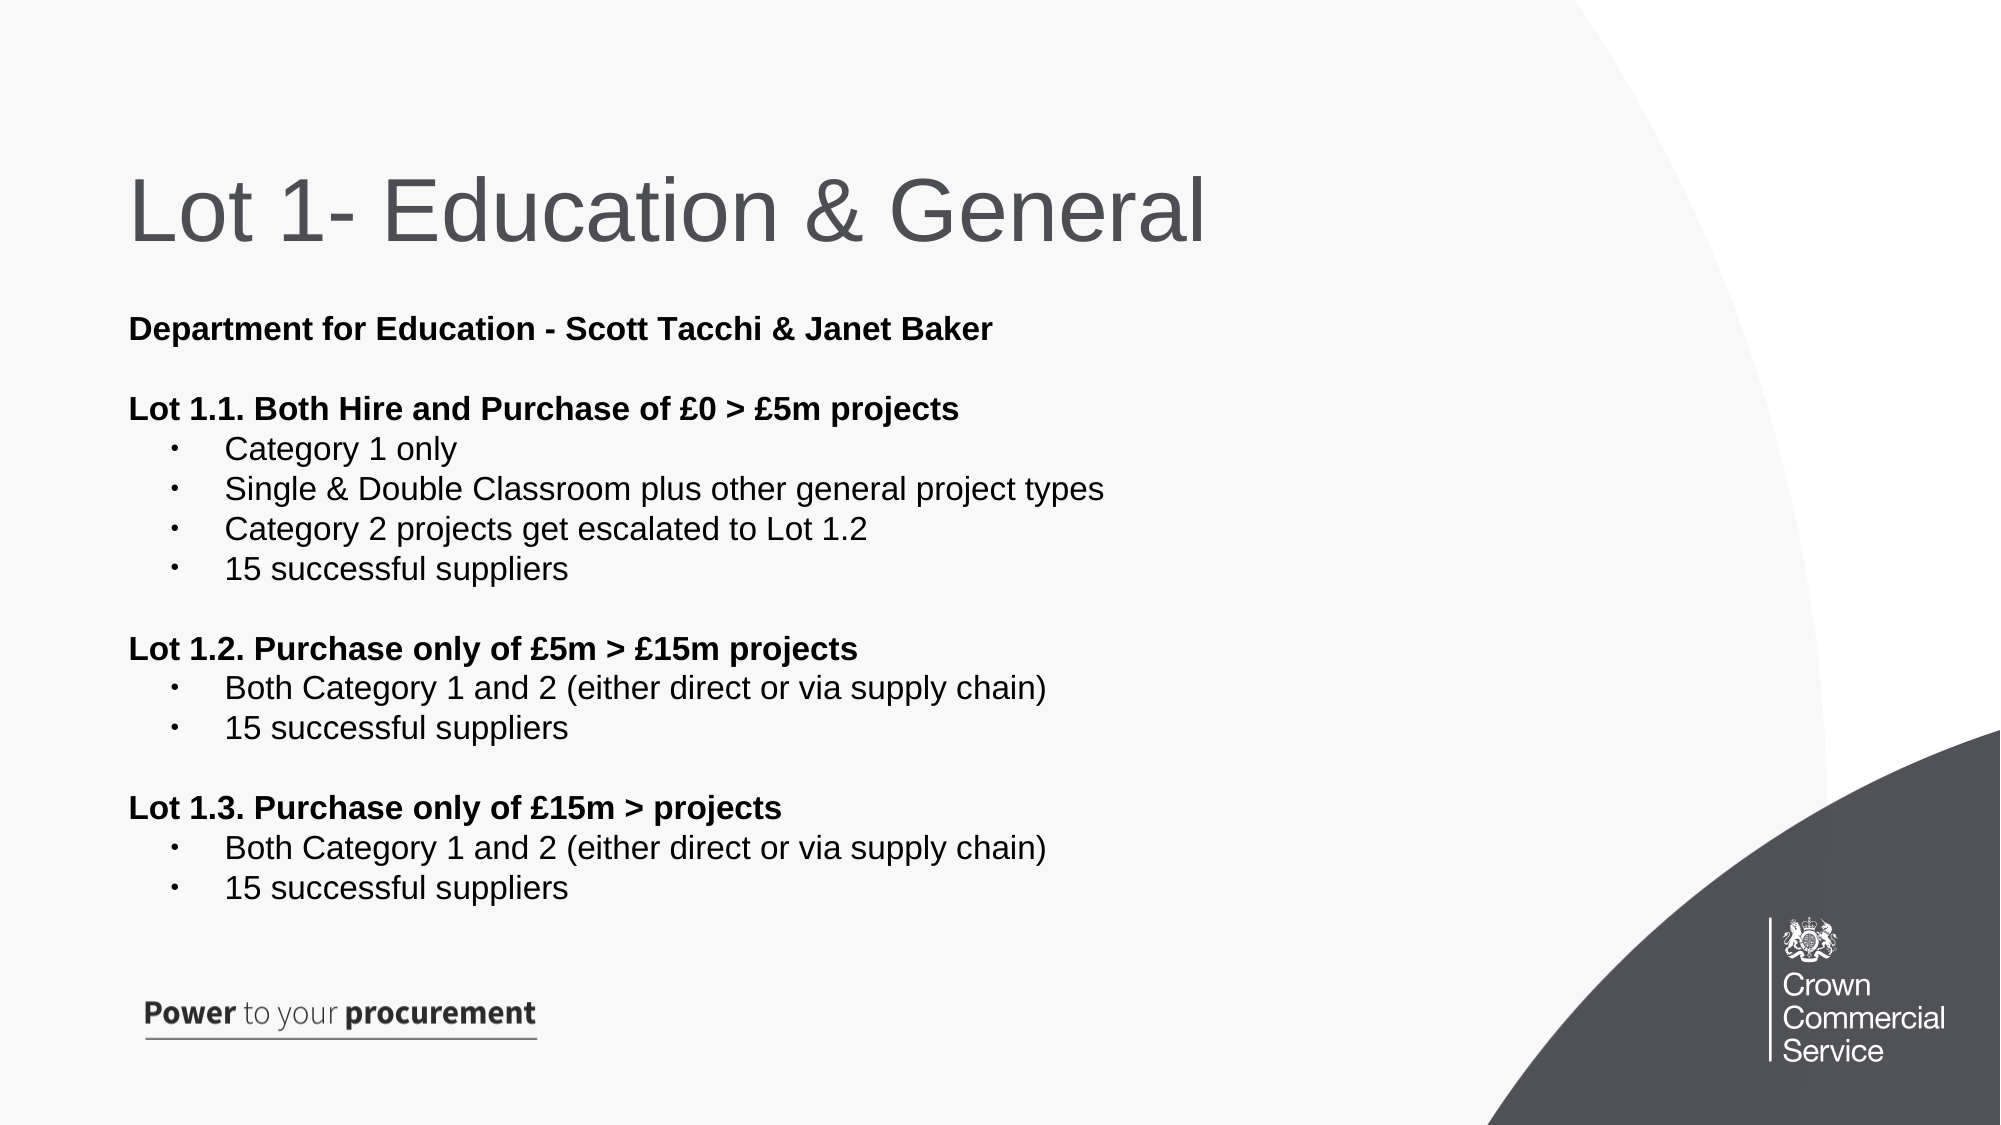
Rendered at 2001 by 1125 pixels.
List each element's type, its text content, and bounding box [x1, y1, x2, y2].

title Lot 1- Education & General [128, 151, 1922, 290]
subtitle Department for Education - Scott Tacchi & Janet Baker Lot 1.1. Both Hire and Purchase of £0 > £5m projects Category 1 only Single & Double Classroom plus other general project types Category 2 projects get escalated to Lot 1.2 15 successful suppliers Lot 1.2. Purchase only of £5m > £15m projects Both Category 1 and 2 (either direct or via supply chain) 15 successful suppliers Lot 1.3. Purchase only of £15m > projects Both Category 1 and 2 (either direct or via supply chain) 15 successful suppliers [128, 307, 1465, 987]
